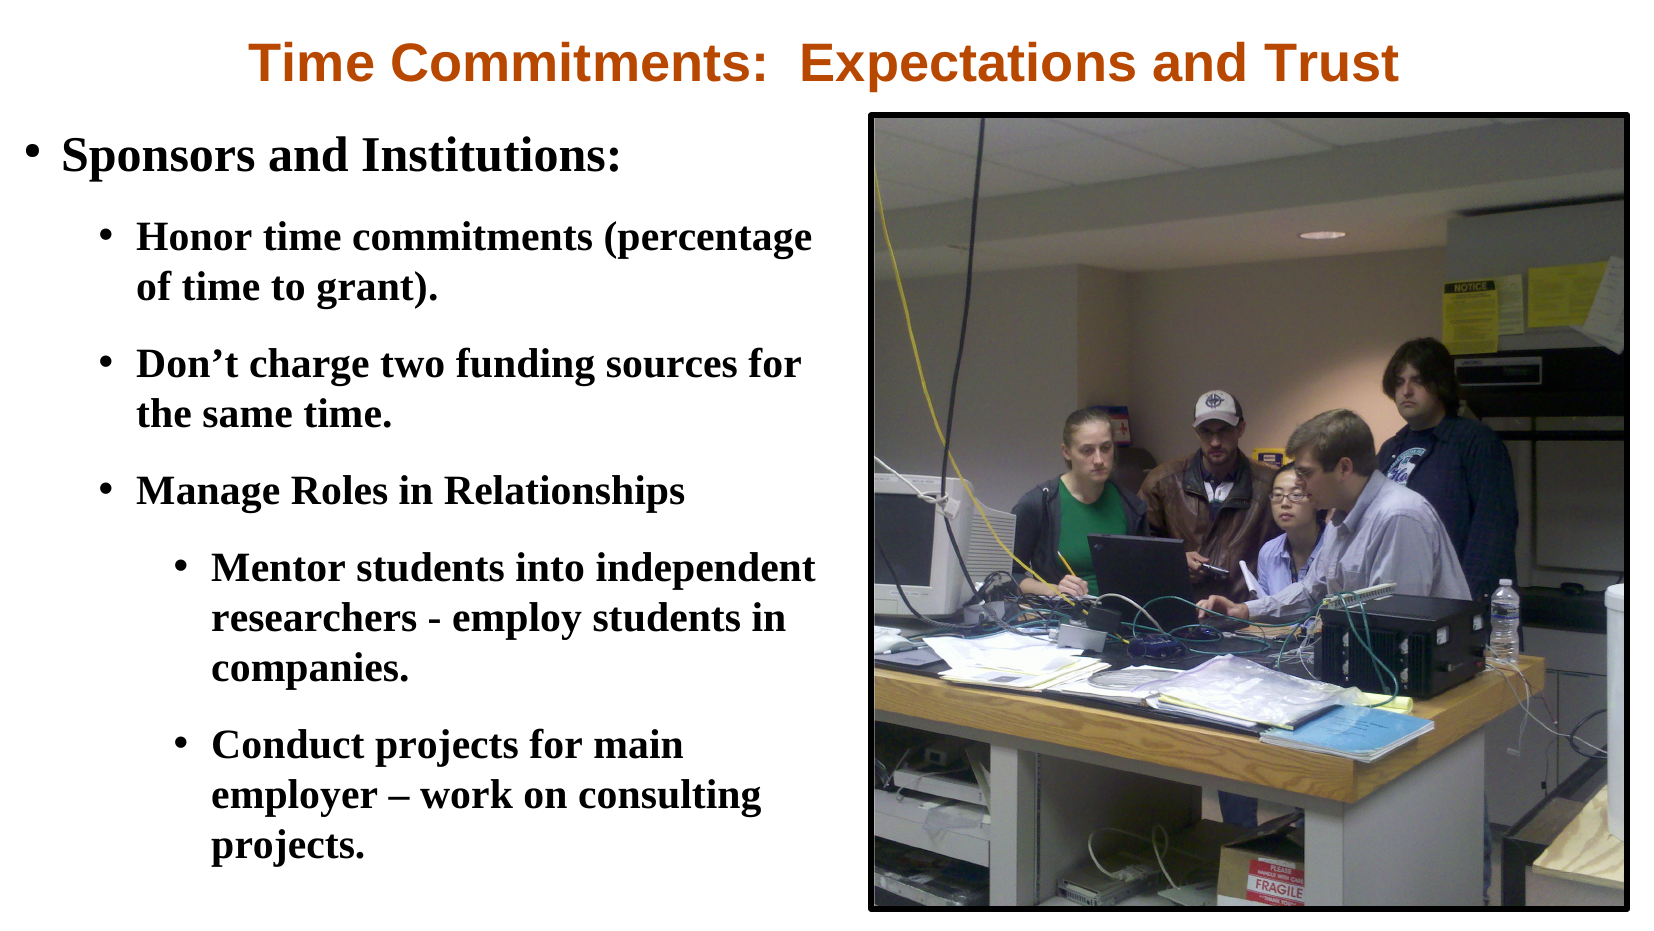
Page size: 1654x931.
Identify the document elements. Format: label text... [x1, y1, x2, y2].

text_box Time Commitments: Expectations and Trust [0, 20, 1651, 105]
picture [874, 118, 1625, 906]
text_box Sponsors and Institutions: Honor time commitments (percentage of time to grant). Don’t charge two funding sources for the same time. Manage Roles in Relationships Mentor students into independent researchers - employ students in companies. Conduct projects for main employer – work on consulting projects. [9, 114, 863, 875]
